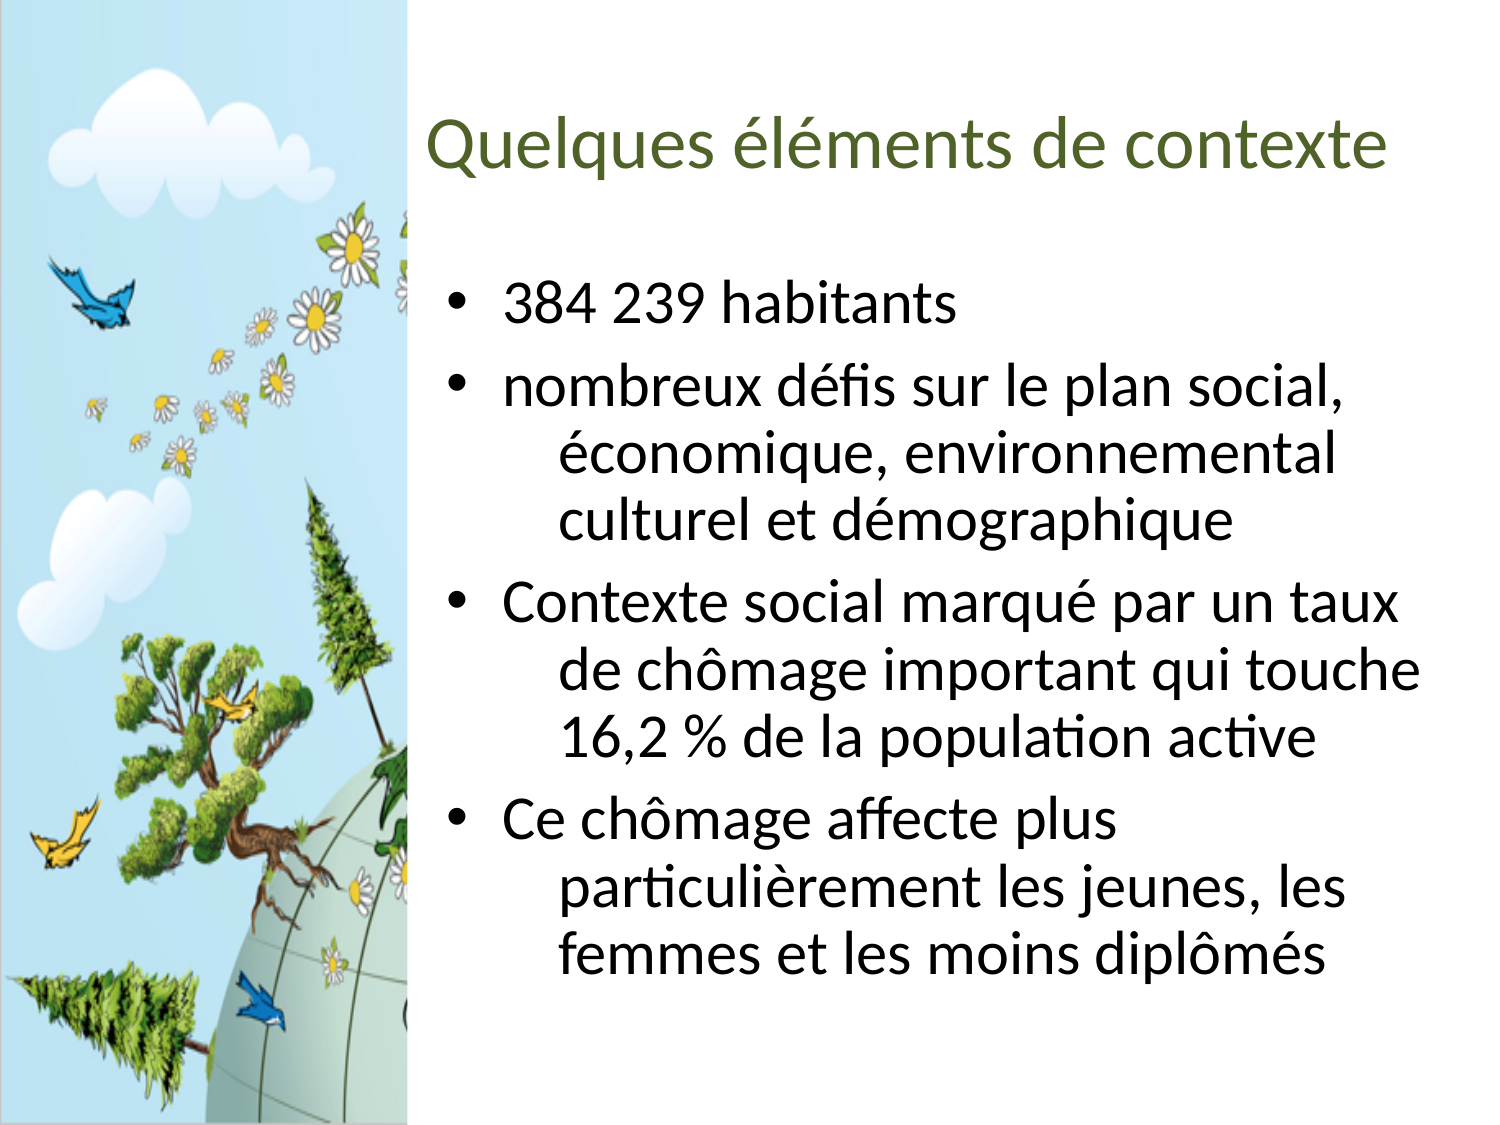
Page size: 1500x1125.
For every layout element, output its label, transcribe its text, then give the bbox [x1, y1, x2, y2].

list 384 239 habitants nombreux défis sur le plan social, économique, environnemental culturel et démographique Contexte social marqué par un taux de chômage important qui touche 16,2 % de la population active Ce chômage affecte plus particulièrement les jeunes, les femmes et les moins diplômés [431, 262, 1449, 1005]
chart [0, 0, 408, 1125]
title Quelques éléments de contexte [408, 45, 1426, 233]
